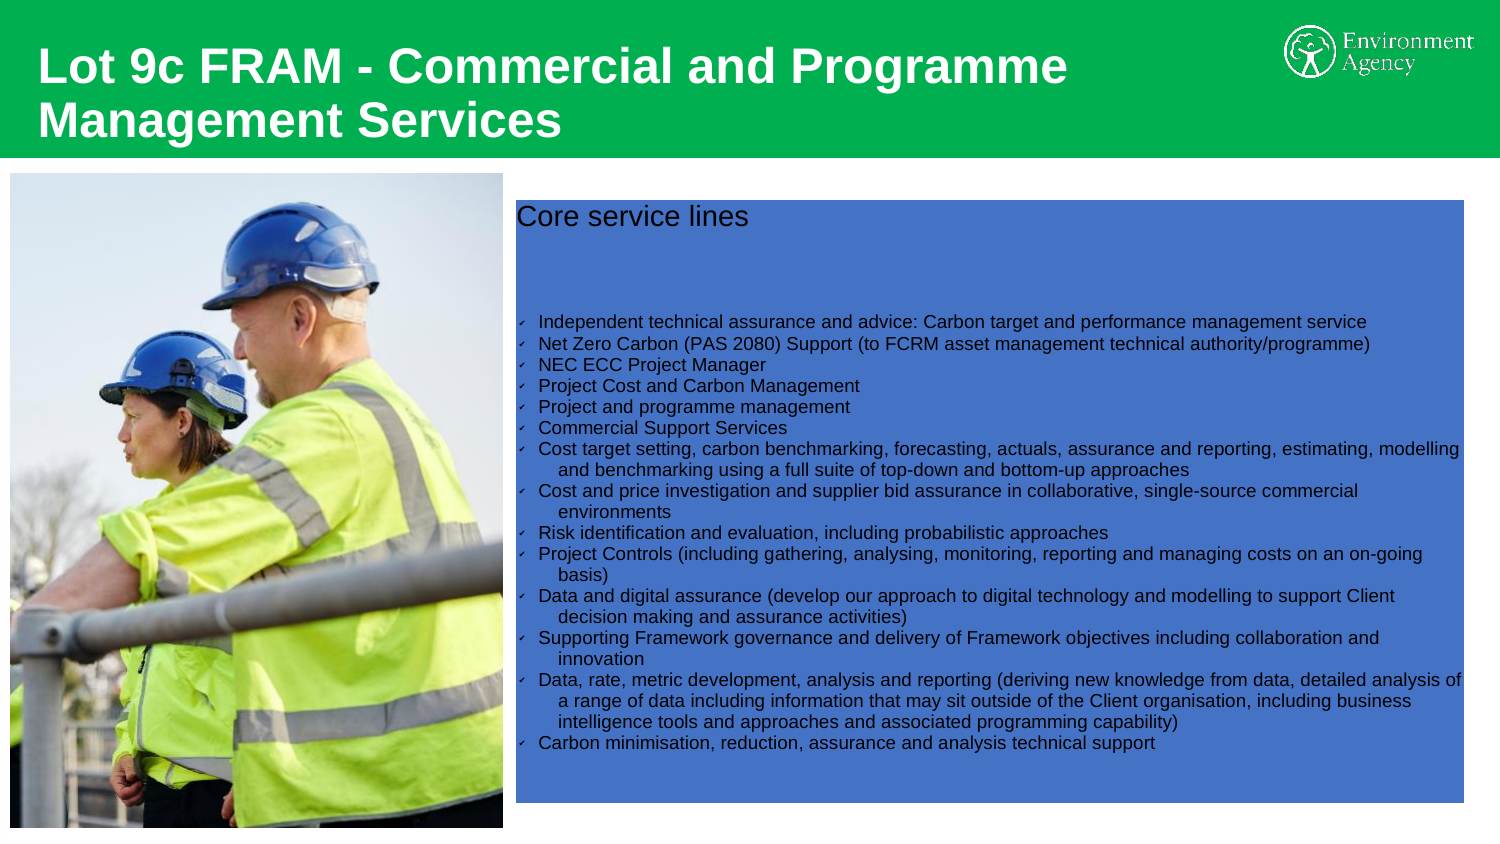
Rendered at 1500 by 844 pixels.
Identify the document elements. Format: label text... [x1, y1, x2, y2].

text_box [0, 0, 1500, 158]
picture [1284, 25, 1474, 78]
title Lot 9c FRAM - Commercial and Programme Management Services [37, 40, 1276, 118]
picture [10, 170, 503, 829]
table_header Core service lines [516, 200, 1464, 291]
table_cell Independent technical assurance and advice: Carbon target and performance management service Net Zero Carbon (PAS 2080) Support (to FCRM asset management technical authority/programme) NEC ECC Project Manager Project Cost and Carbon Management Project and programme management Commercial Support Services Cost target setting, carbon benchmarking, forecasting, actuals, assurance and reporting, estimating, modelling and benchmarking using a full suite of top-down and bottom-up approaches Cost and price investigation and supplier bid assurance in collaborative, single-source commercial environments Risk identification and evaluation, including probabilistic approaches Project Controls (including gathering, analysing, monitoring, reporting and managing costs on an on-going basis) Data and digital assurance (develop our approach to digital technology and modelling to support Client decision making and assurance activities) Supporting Framework governance and delivery of Framework objectives including collaboration and innovation Data, rate, metric development, analysis and reporting (deriving new knowledge from data, detailed analysis of a range of data including information that may sit outside of the Client organisation, including business intelligence tools and approaches and associated programming capability) Carbon minimisation, reduction, assurance and analysis technical support [516, 291, 1464, 803]
text_box [1241, 740, 1489, 843]
